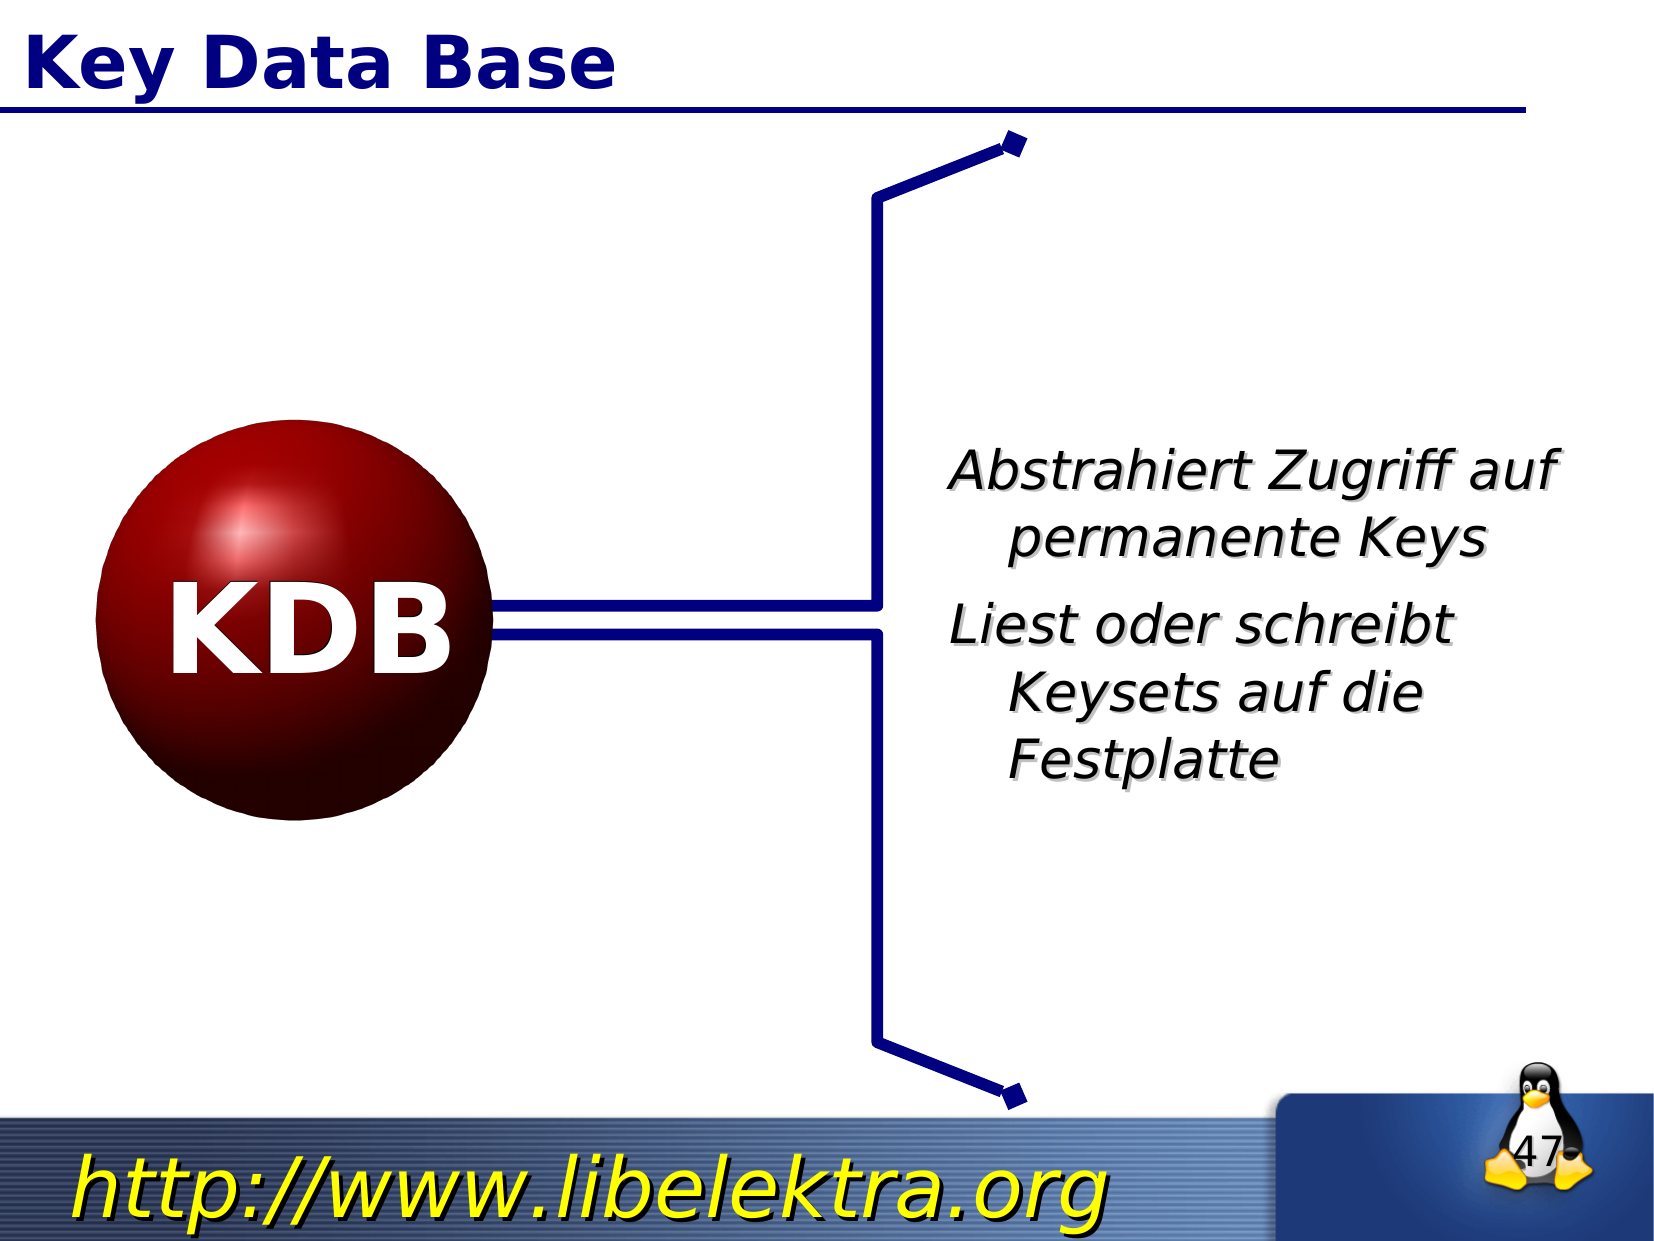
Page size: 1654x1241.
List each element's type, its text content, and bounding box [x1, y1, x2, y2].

text_box KDB [162, 547, 459, 693]
text_box Key Data Base [22, 14, 1611, 111]
text_box 50 [1312, 1122, 1566, 1178]
list Abstrahiert Zugriff auf permanente Keys Liest oder schreibt Keysets auf die Festplatte [934, 427, 1654, 809]
picture [0, 1061, 1654, 1241]
